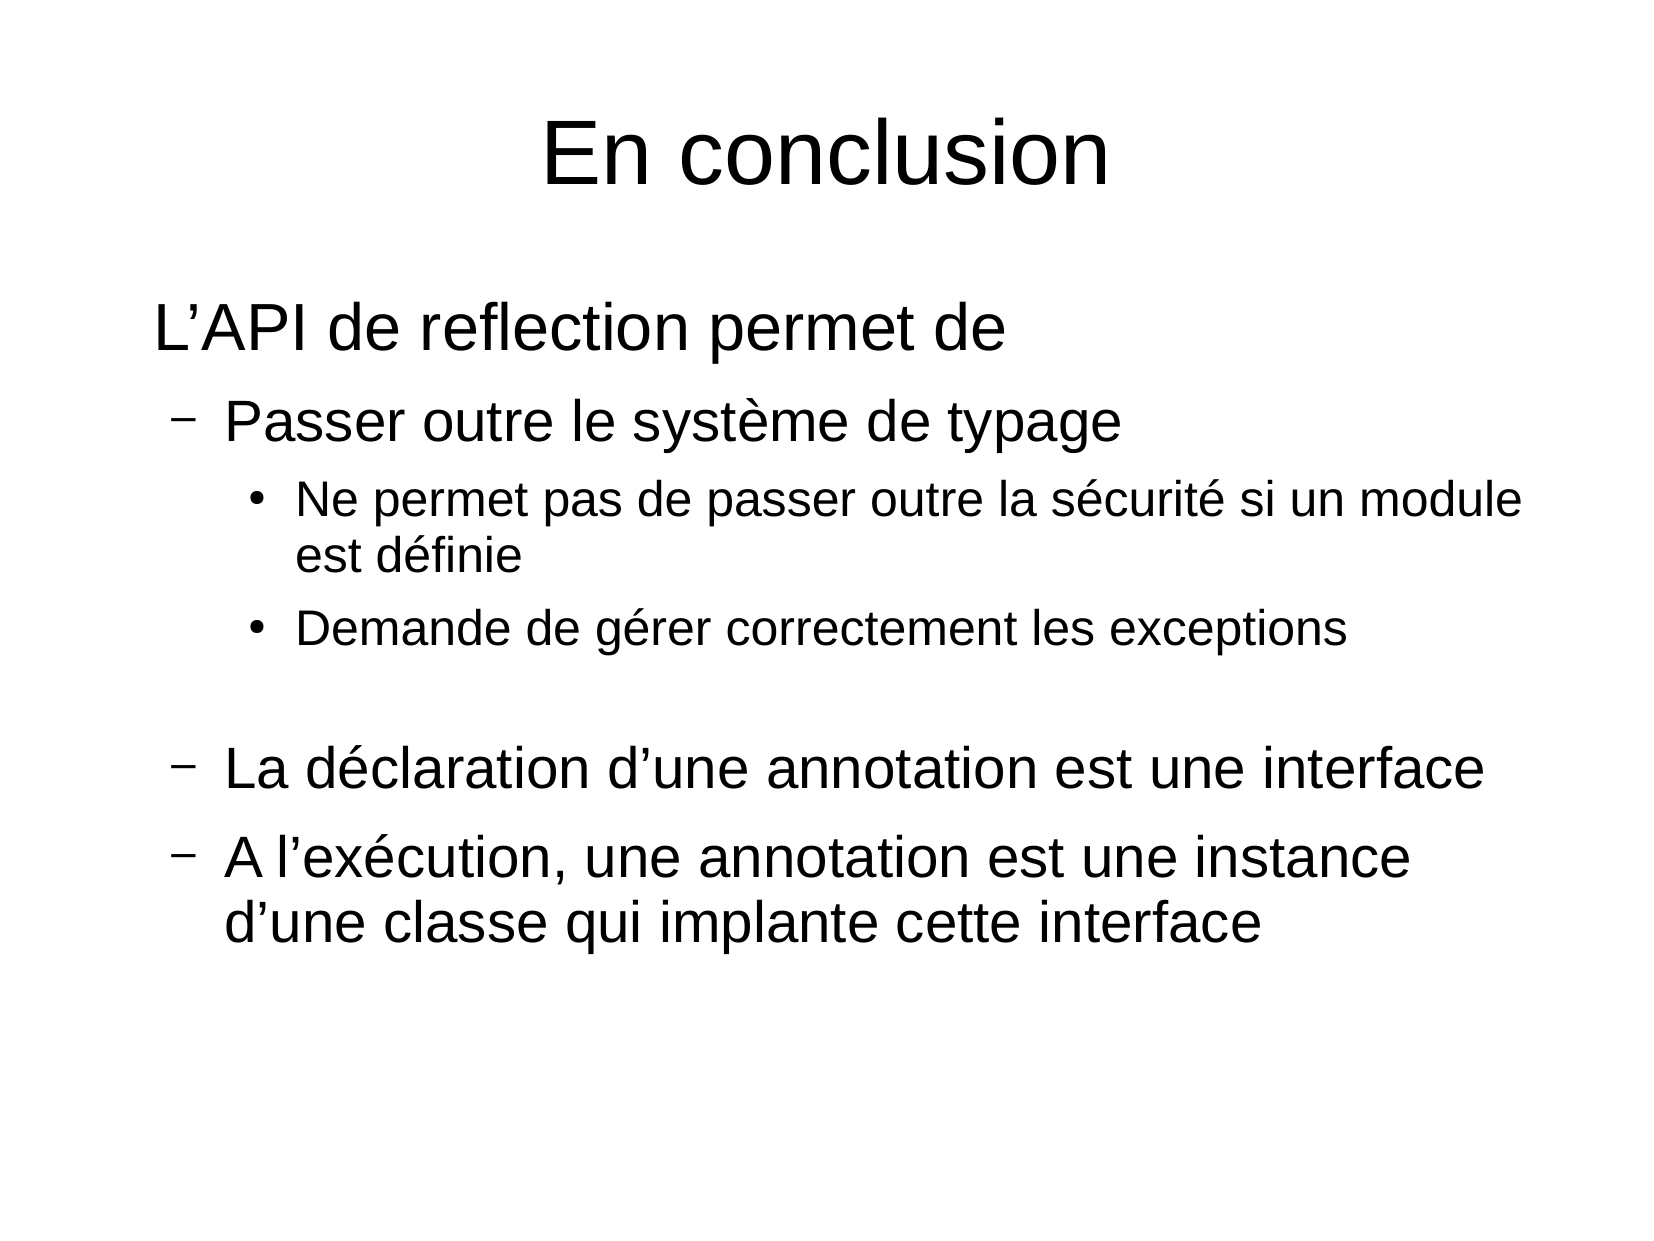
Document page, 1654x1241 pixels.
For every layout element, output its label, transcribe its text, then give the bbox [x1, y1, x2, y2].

list L’API de reflection permet de Passer outre le système de typage Ne permet pas de passer outre la sécurité si un module est définie Demande de gérer correctement les exceptions La déclaration d’une annotation est une interface A l’exécution, une annotation est une instance d’une classe qui implante cette interface [82, 290, 1571, 1010]
title En conclusion [82, 49, 1571, 257]
